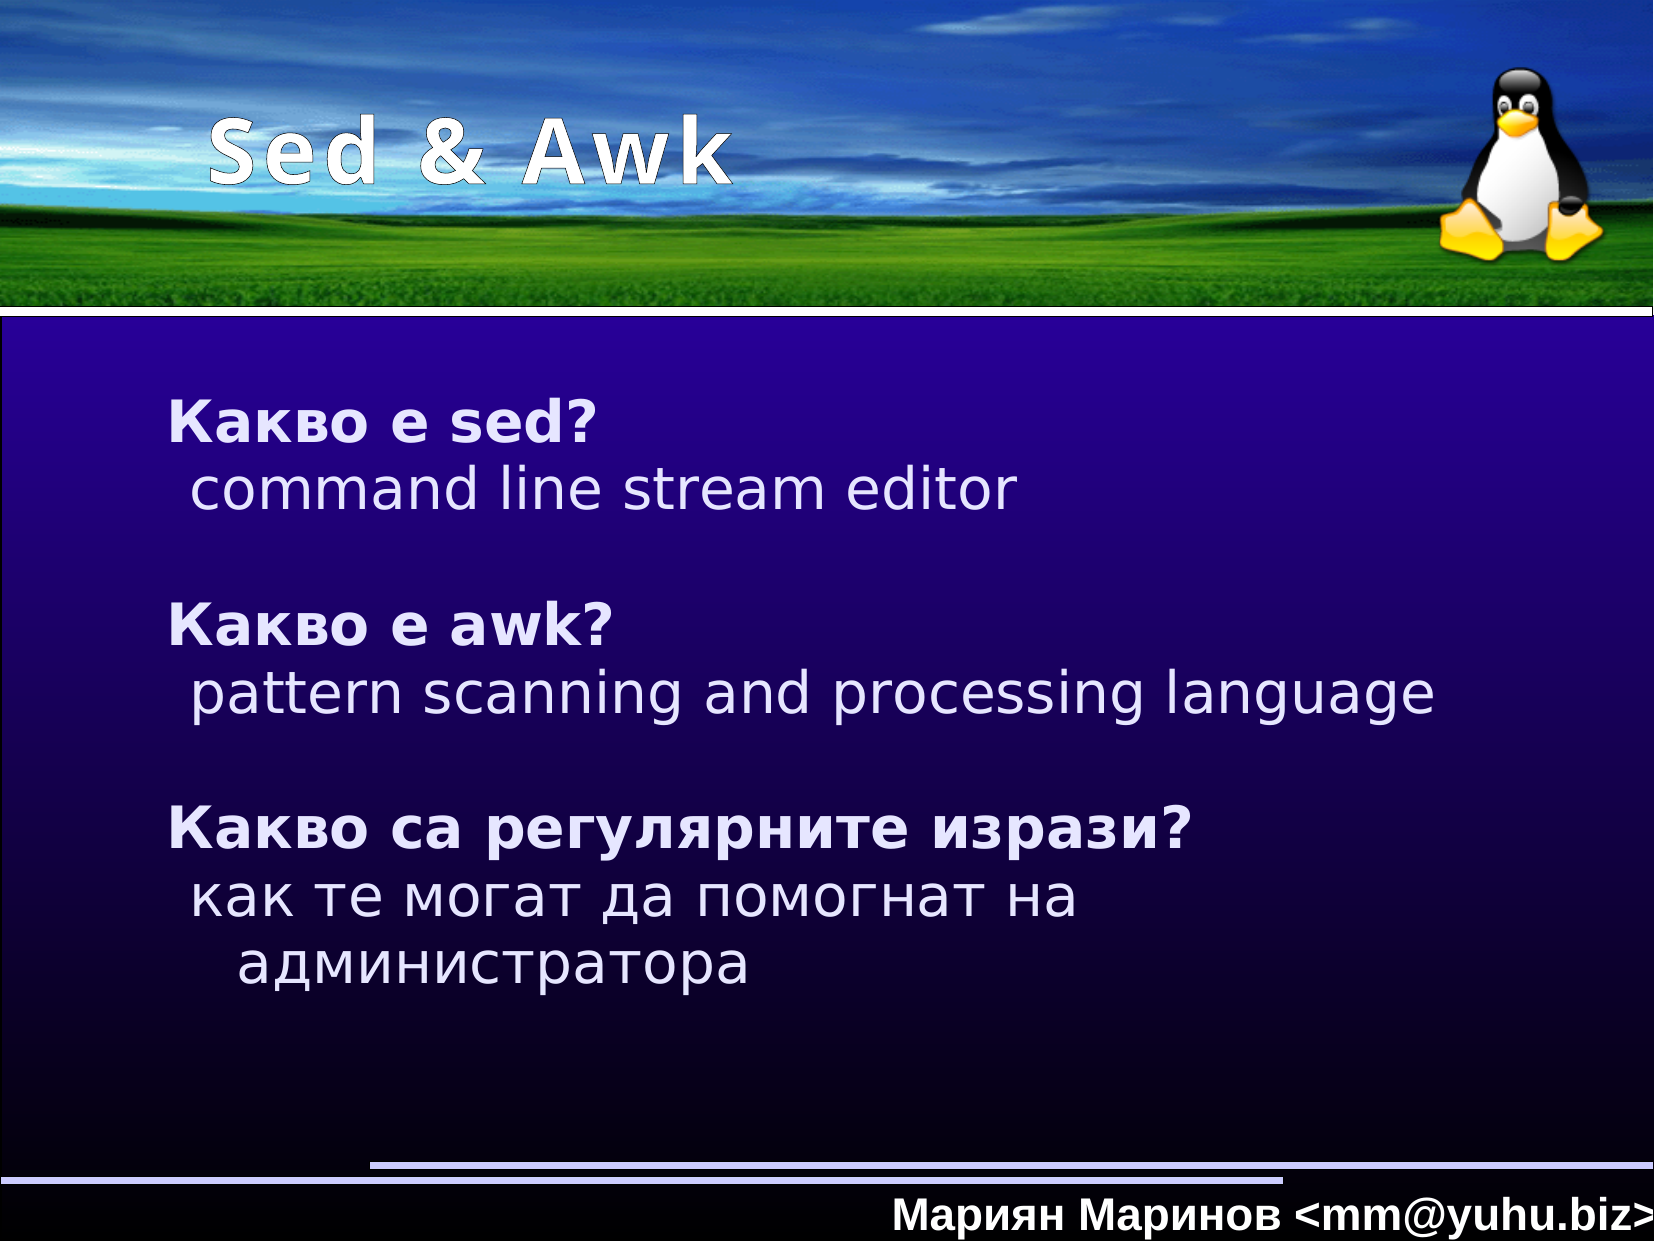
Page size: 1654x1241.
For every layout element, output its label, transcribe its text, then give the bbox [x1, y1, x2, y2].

text_box Мариян Маринов <mm@yuhu.biz> [891, 1189, 1653, 1241]
title Sed & Awk [206, 44, 1416, 252]
list Какво е sed? command line stream editor Какво е awk? pattern scanning and processing language Какво са регулярните изрази? как те могат да помогнат на администратора [94, 388, 1522, 1021]
picture [0, 0, 1653, 306]
text_box [0, 306, 1653, 1241]
